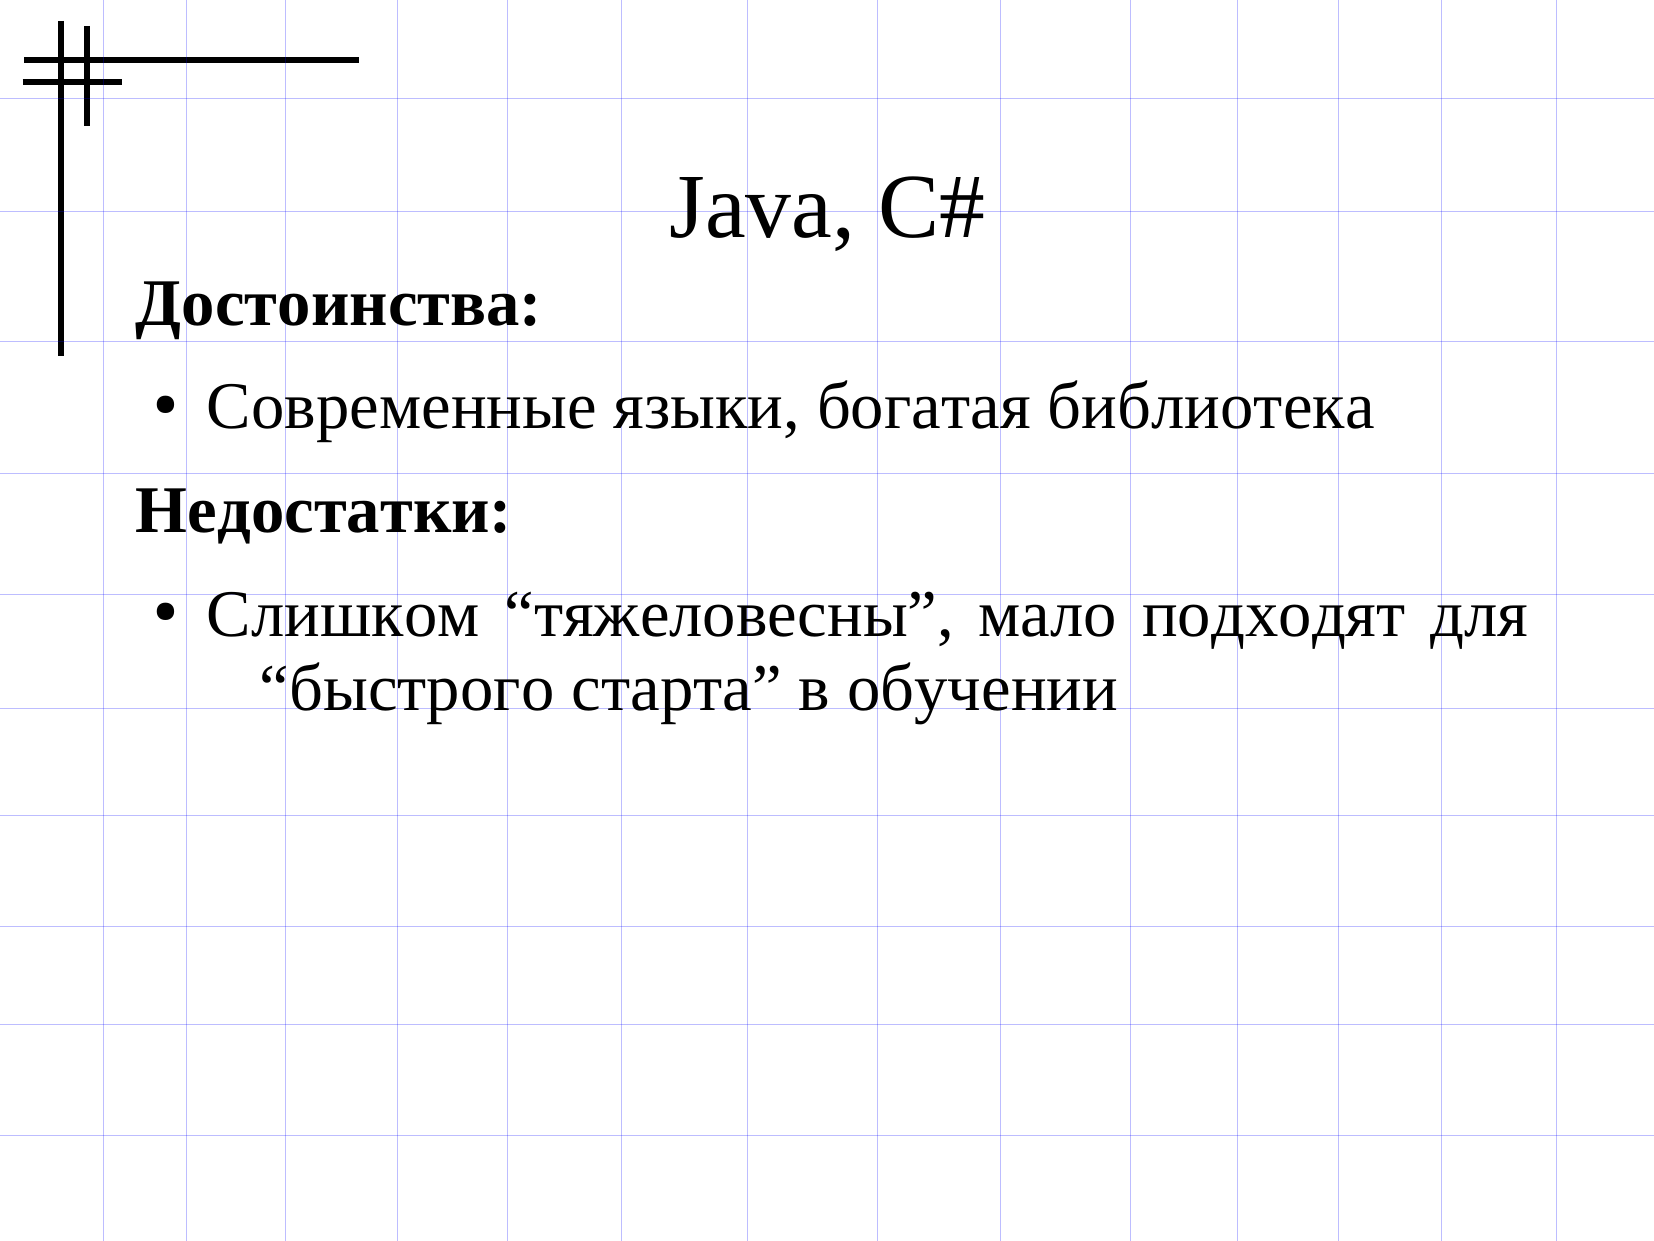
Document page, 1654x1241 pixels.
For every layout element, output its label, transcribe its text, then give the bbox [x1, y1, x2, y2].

list Достоинства: Современные языки, богатая библиотека Недостатки: Слишком “тяжеловесны”, мало подходят для “быстрого старта” в обучении [118, 265, 1531, 1121]
title Java, C# [121, 102, 1534, 311]
